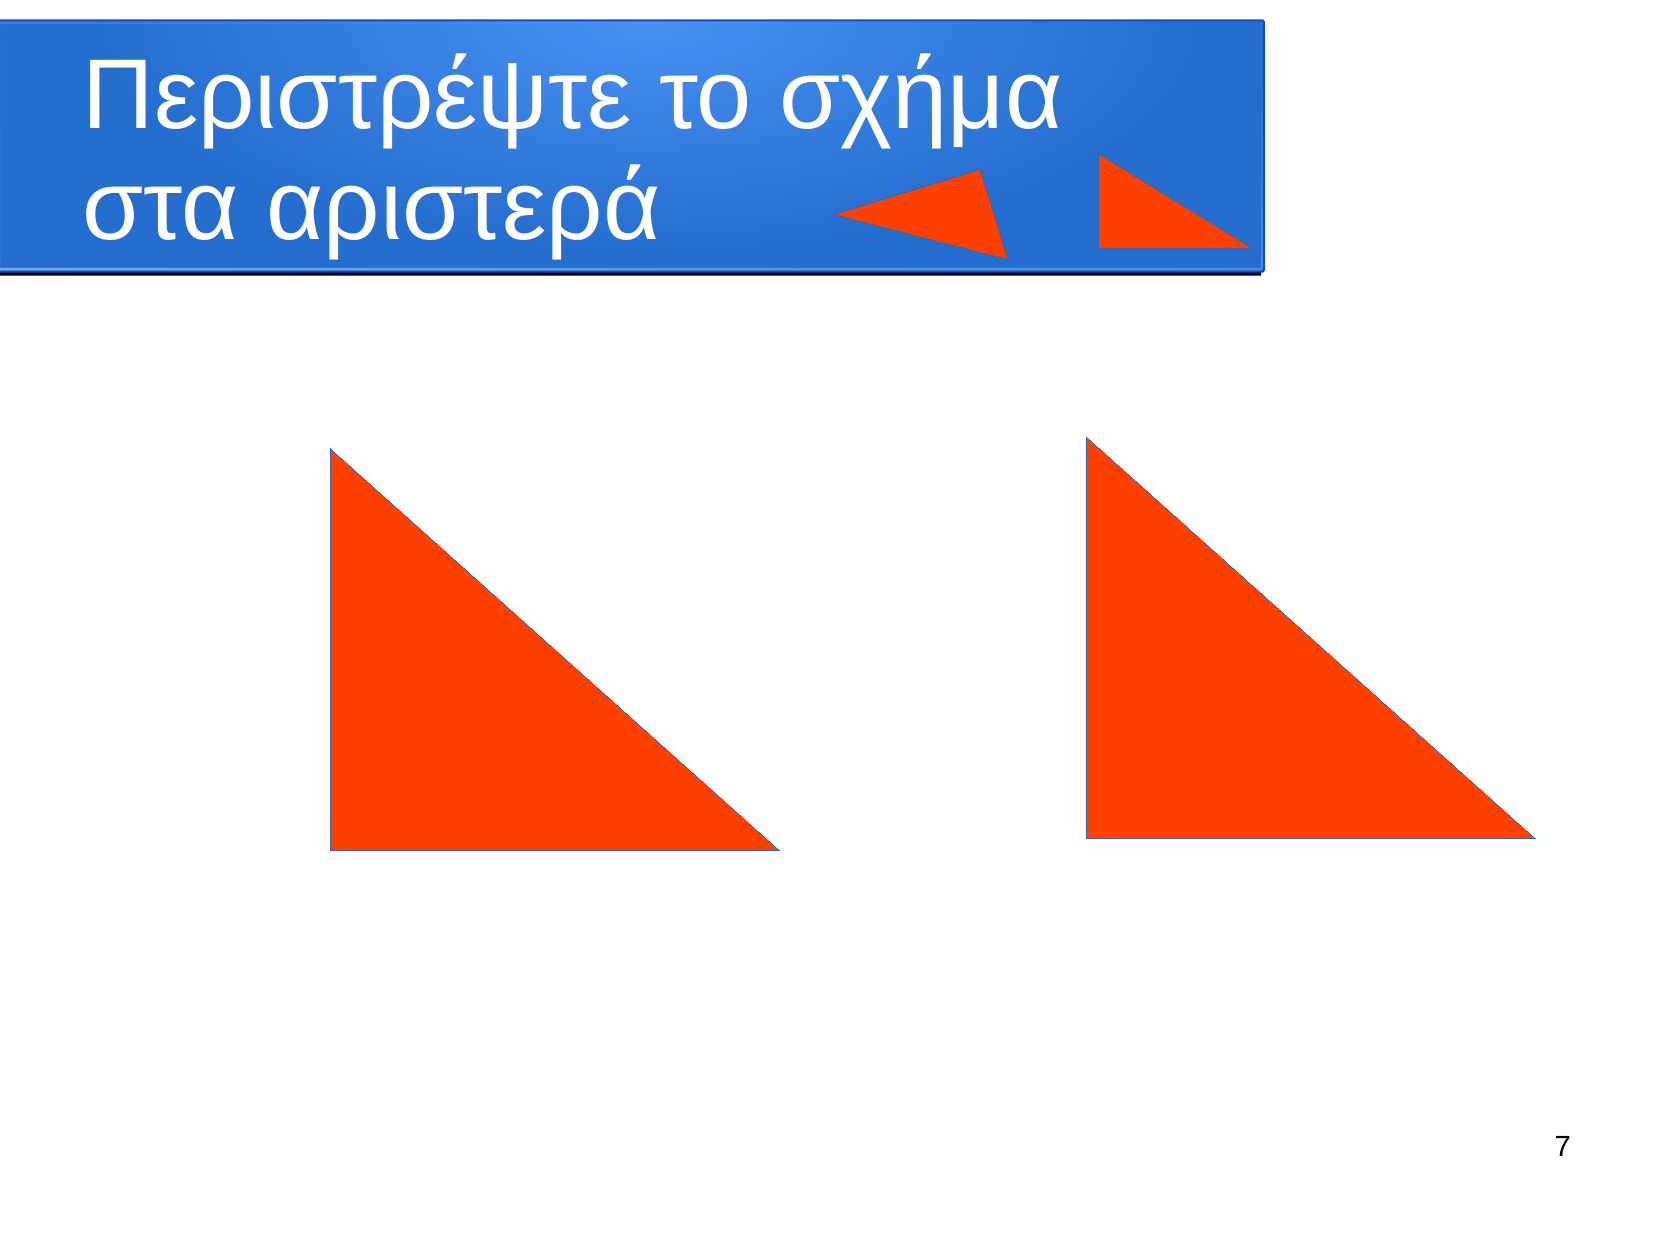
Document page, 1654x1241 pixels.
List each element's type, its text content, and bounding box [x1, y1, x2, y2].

title Περιστρέψτε το σχήμα στα αριστερά [82, 38, 1235, 261]
text_box [1098, 153, 1253, 249]
text_box [833, 169, 1009, 260]
text_box [1086, 437, 1536, 839]
text_box [330, 448, 780, 851]
